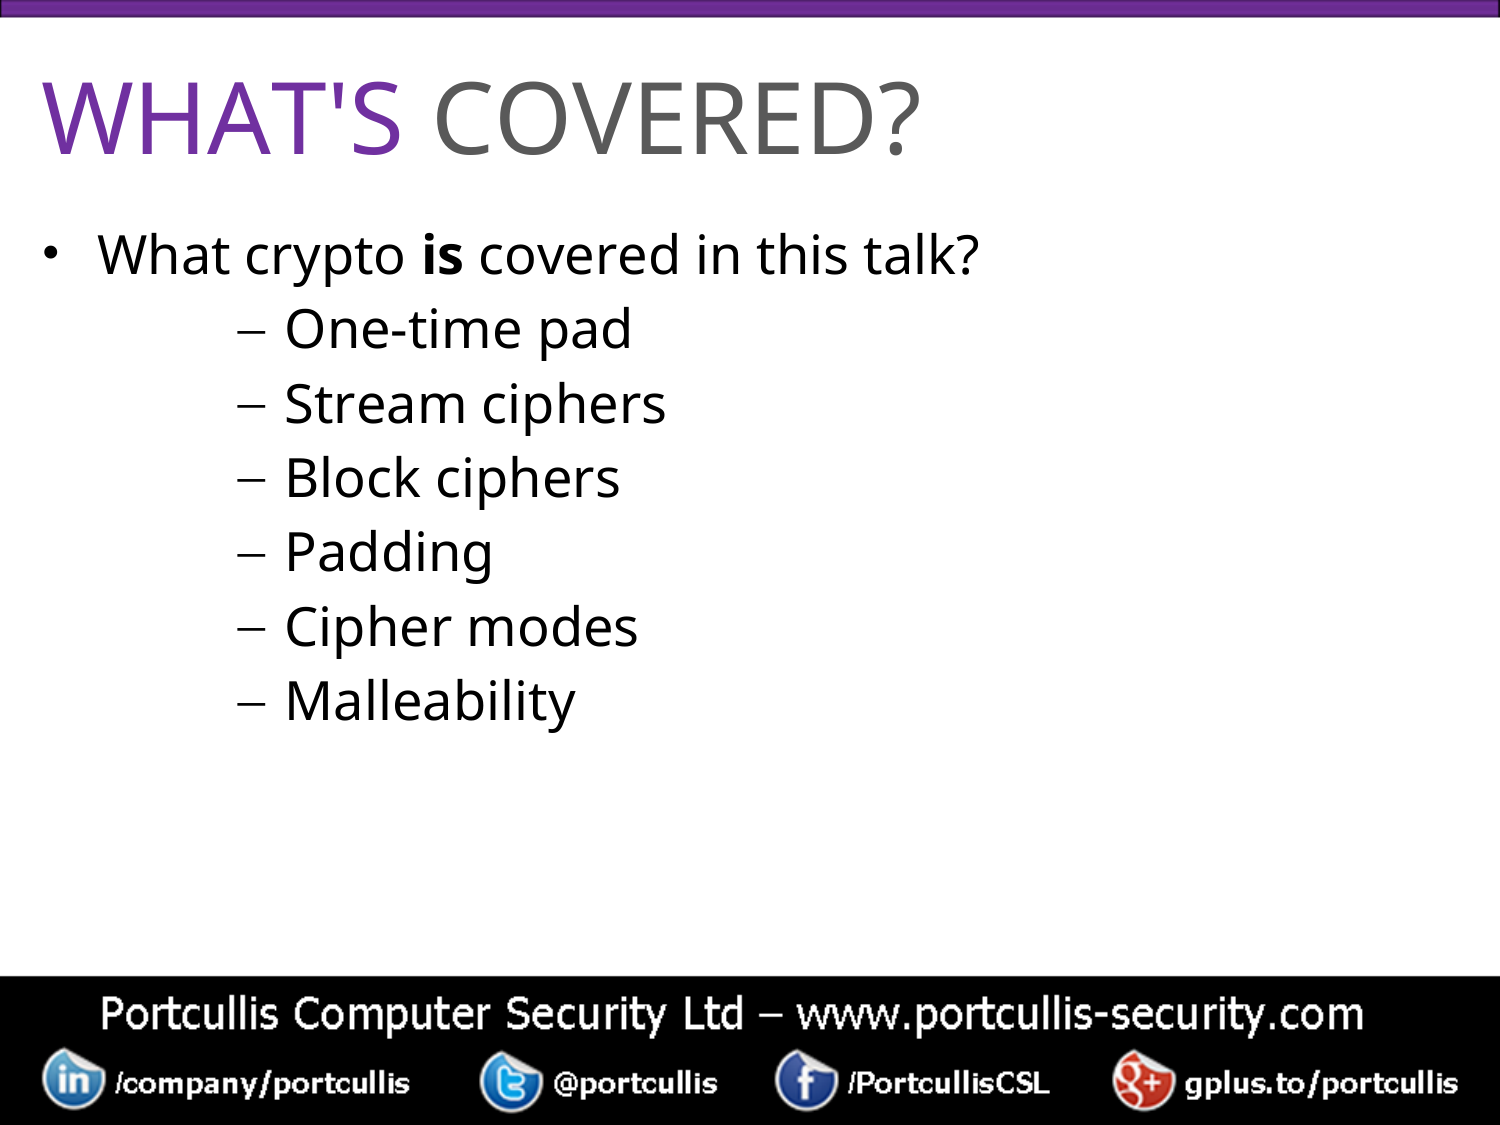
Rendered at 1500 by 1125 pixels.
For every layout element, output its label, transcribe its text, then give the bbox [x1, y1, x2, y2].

title WHAT'S COVERED? [41, 42, 1434, 202]
picture [0, 0, 1500, 1125]
list What crypto is covered in this talk? One-time pad Stream ciphers Block ciphers Padding Cipher modes Malleability [41, 219, 1428, 965]
